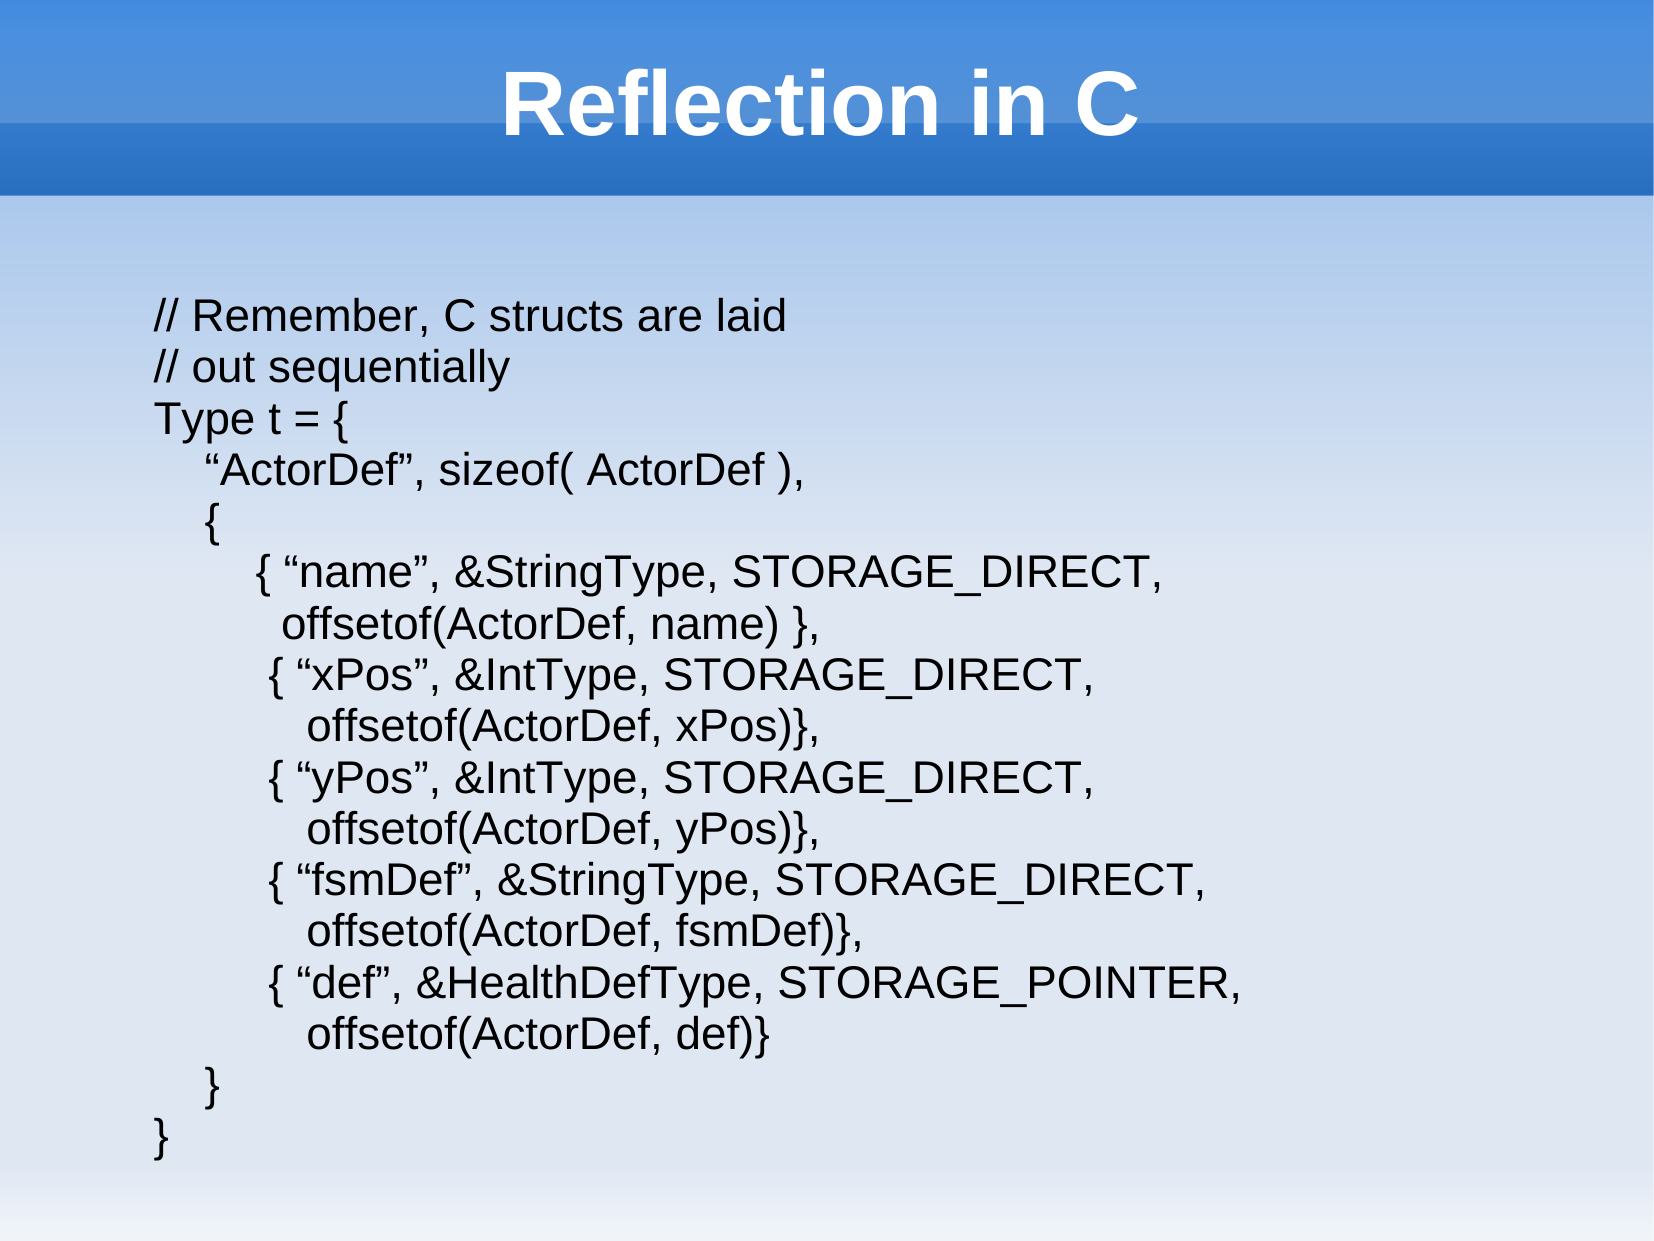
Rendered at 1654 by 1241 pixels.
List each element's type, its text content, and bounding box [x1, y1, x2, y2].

picture [0, 0, 1654, 1241]
list // Remember, C structs are laid // out sequentially Type t = { “ActorDef”, sizeof( ActorDef ), { { “name”, &StringType, STORAGE_DIRECT, offsetof(ActorDef, name) }, { “xPos”, &IntType, STORAGE_DIRECT, offsetof(ActorDef, xPos)}, { “yPos”, &IntType, STORAGE_DIRECT, offsetof(ActorDef, yPos)}, { “fsmDef”, &StringType, STORAGE_DIRECT, offsetof(ActorDef, fsmDef)}, { “def”, &HealthDefType, STORAGE_POINTER, offsetof(ActorDef, def)} } } [82, 290, 1571, 1162]
title Reflection in C [76, 0, 1565, 208]
